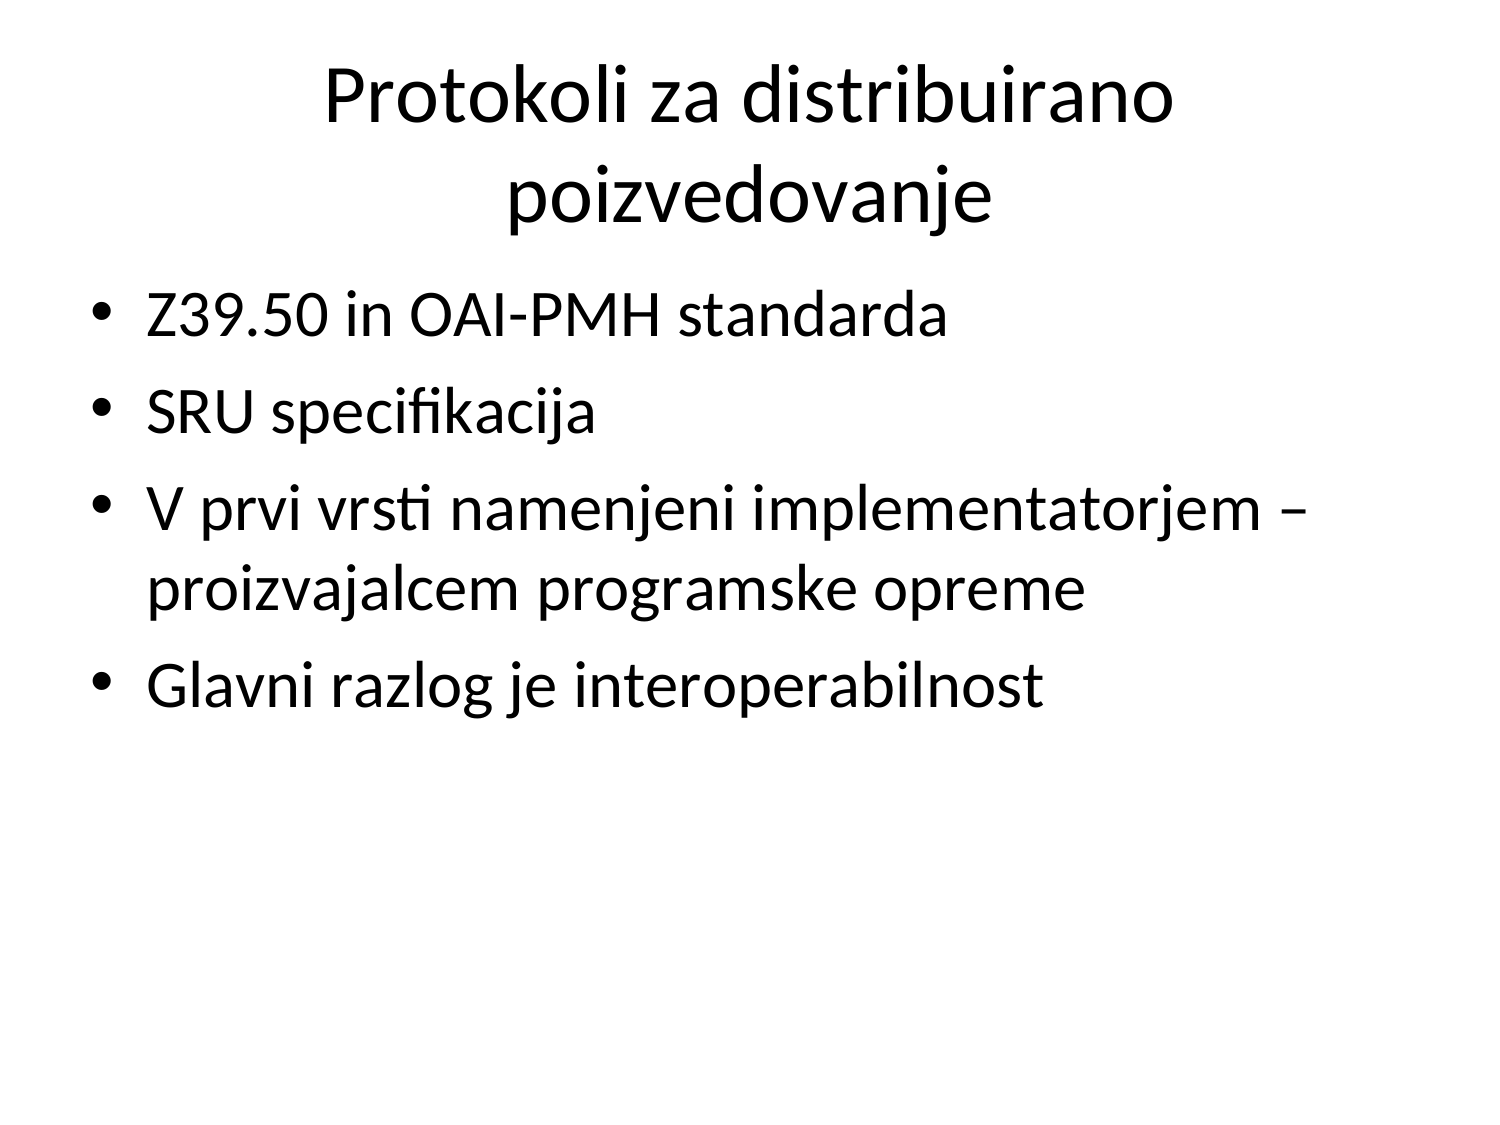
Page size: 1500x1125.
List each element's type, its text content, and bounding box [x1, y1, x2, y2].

title Protokoli za distribuirano poizvedovanje [75, 31, 1426, 247]
list Z39.50 in OAI-PMH standarda SRU specifikacija V prvi vrsti namenjeni implementatorjem – proizvajalcem programske opreme Glavni razlog je interoperabilnost [75, 262, 1426, 1018]
